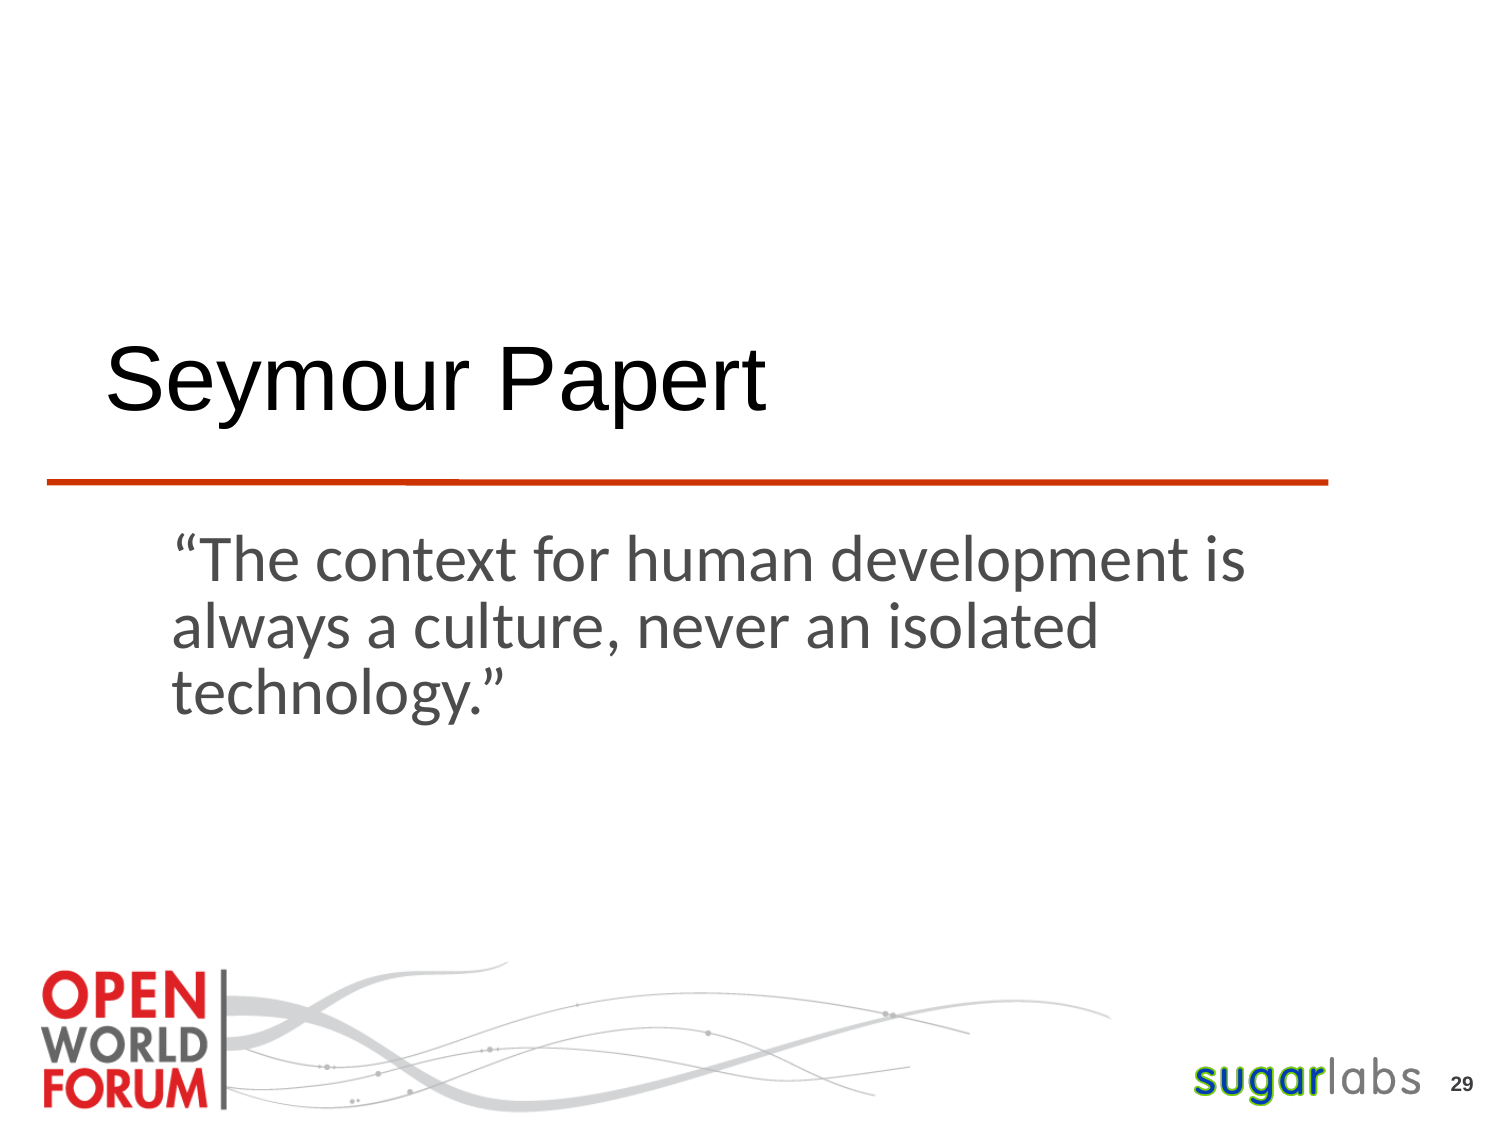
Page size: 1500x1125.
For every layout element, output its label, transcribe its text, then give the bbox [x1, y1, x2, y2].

picture [1194, 1057, 1420, 1106]
list “The context for human development is always a culture, never an isolated technology.” [59, 531, 1409, 859]
title Seymour Papert [59, 284, 1409, 473]
picture [41, 957, 1112, 1119]
